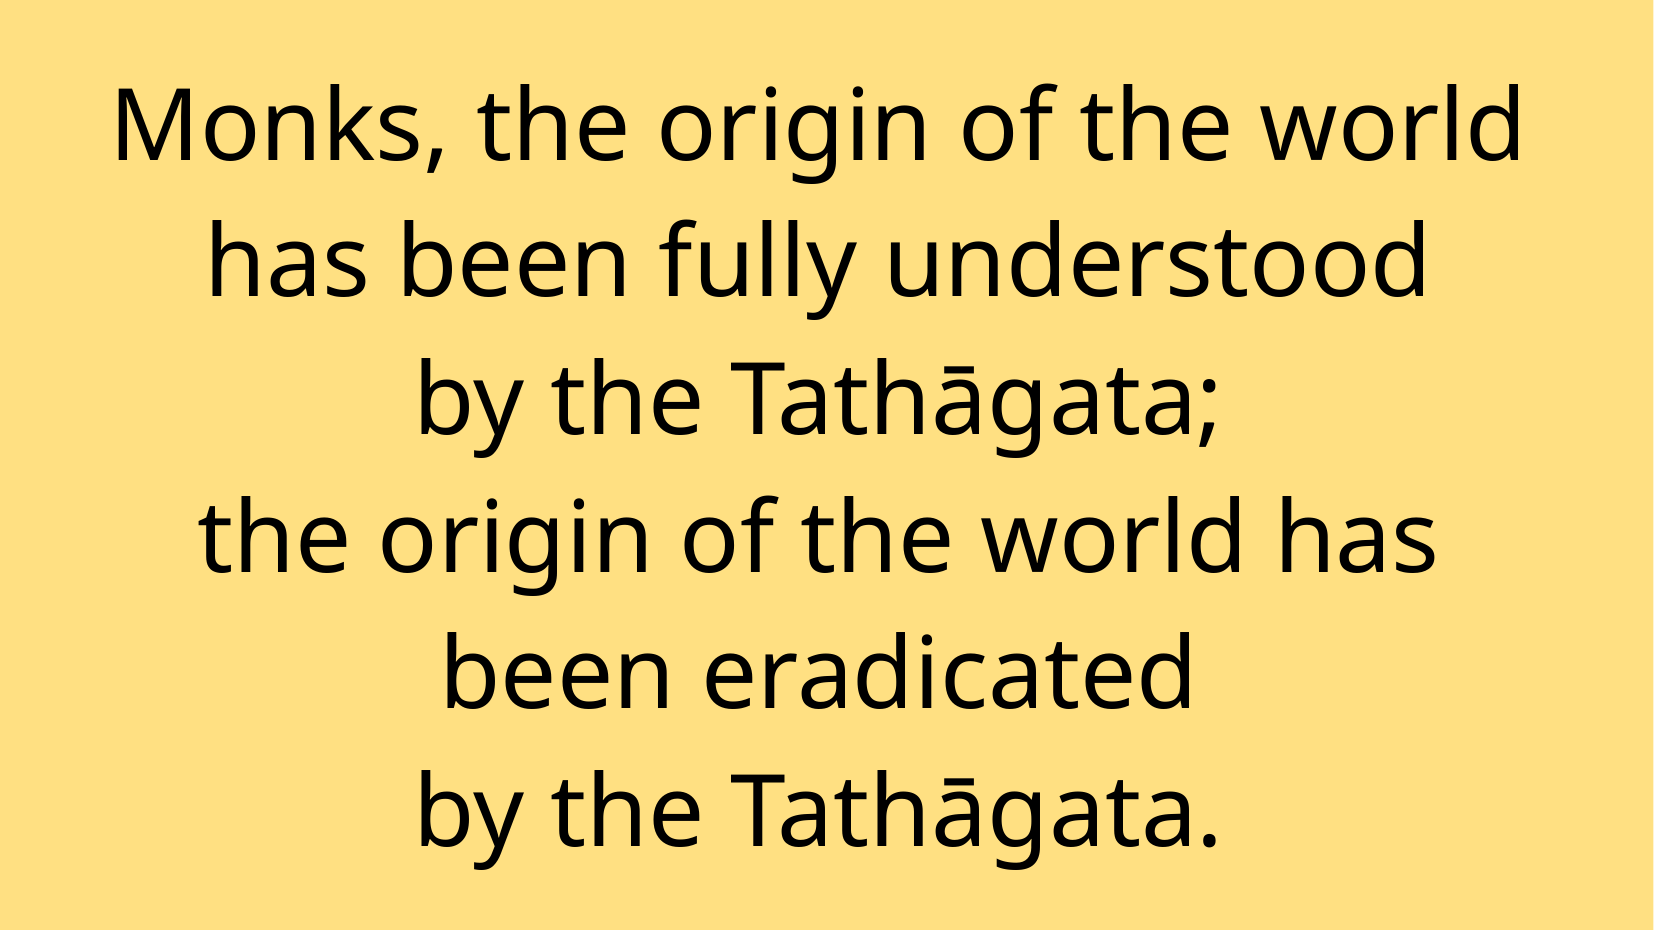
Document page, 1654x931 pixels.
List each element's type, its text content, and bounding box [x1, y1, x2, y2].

subtitle Monks, the origin of the world has been fully understood by the Tathāgata; the origin of the world has been eradicated by the Tathāgata. [72, 0, 1566, 931]
